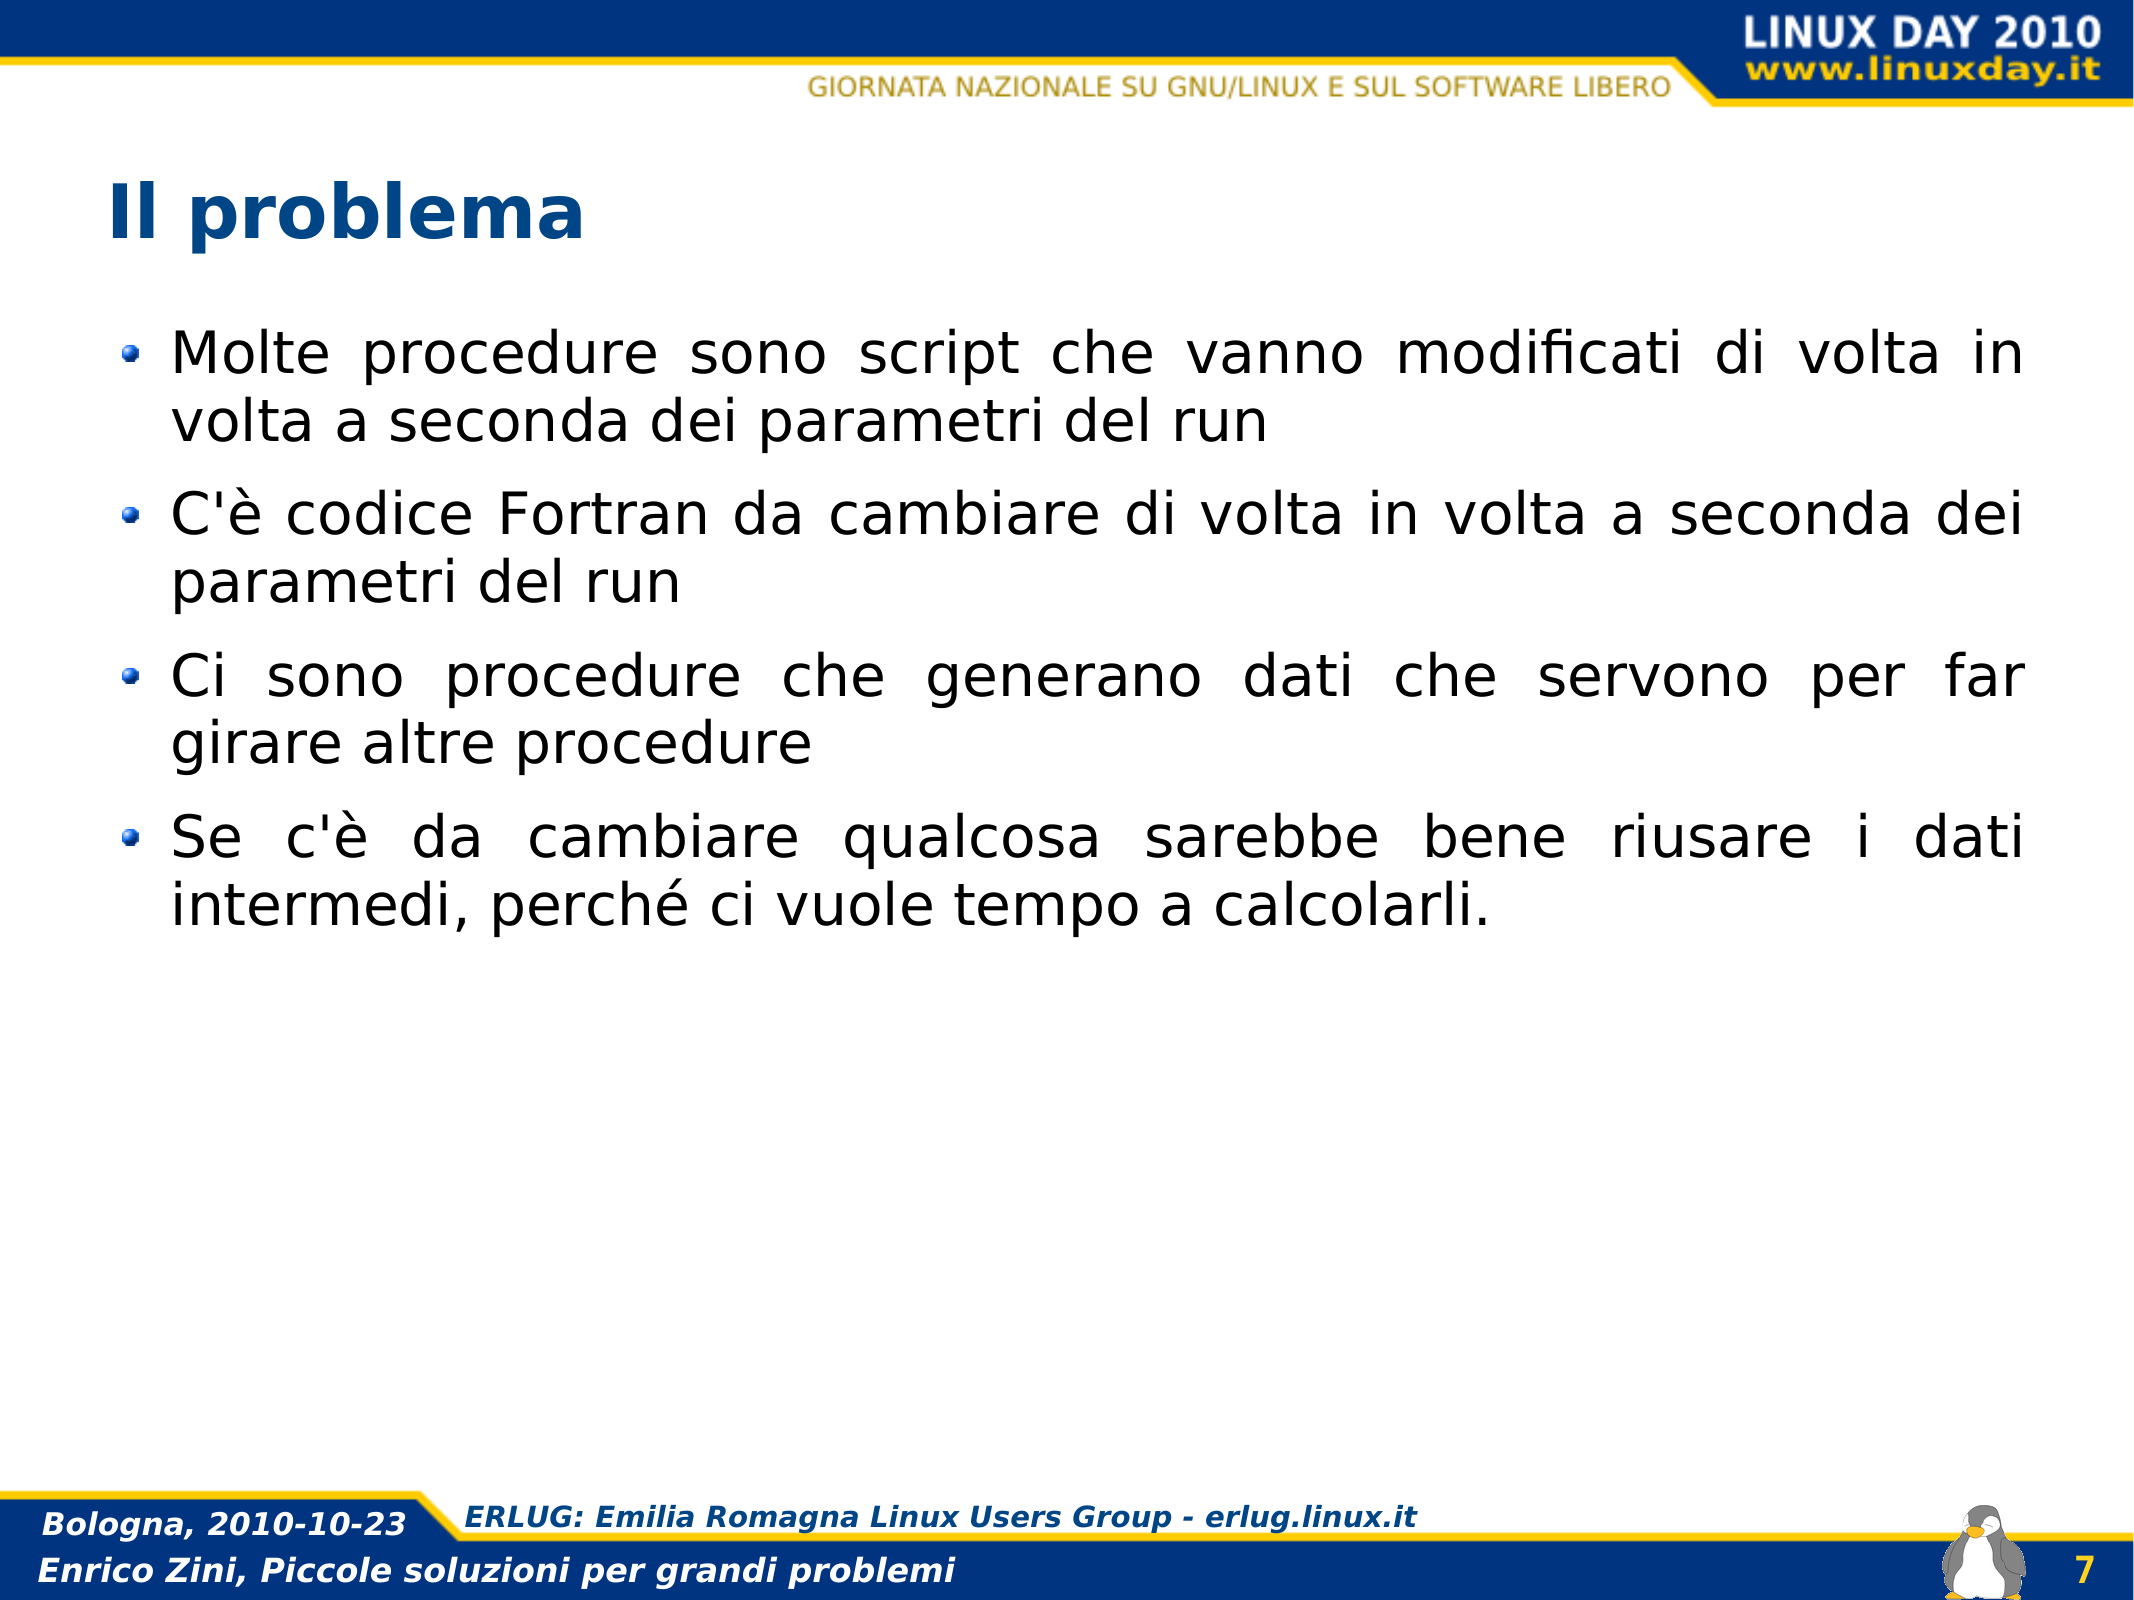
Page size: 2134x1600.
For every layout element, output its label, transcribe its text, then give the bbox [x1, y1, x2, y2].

title Il problema [106, 159, 2080, 267]
picture [0, 0, 2134, 1600]
list Molte procedure sono script che vanno modificati di volta in volta a seconda dei parametri del run C'è codice Fortran da cambiare di volta in volta a seconda dei parametri del run Ci sono procedure che generano dati che servono per far girare altre procedure Se c'è da cambiare qualcosa sarebbe bene riusare i dati intermedi, perché ci vuole tempo a calcolarli. [106, 319, 2027, 1441]
